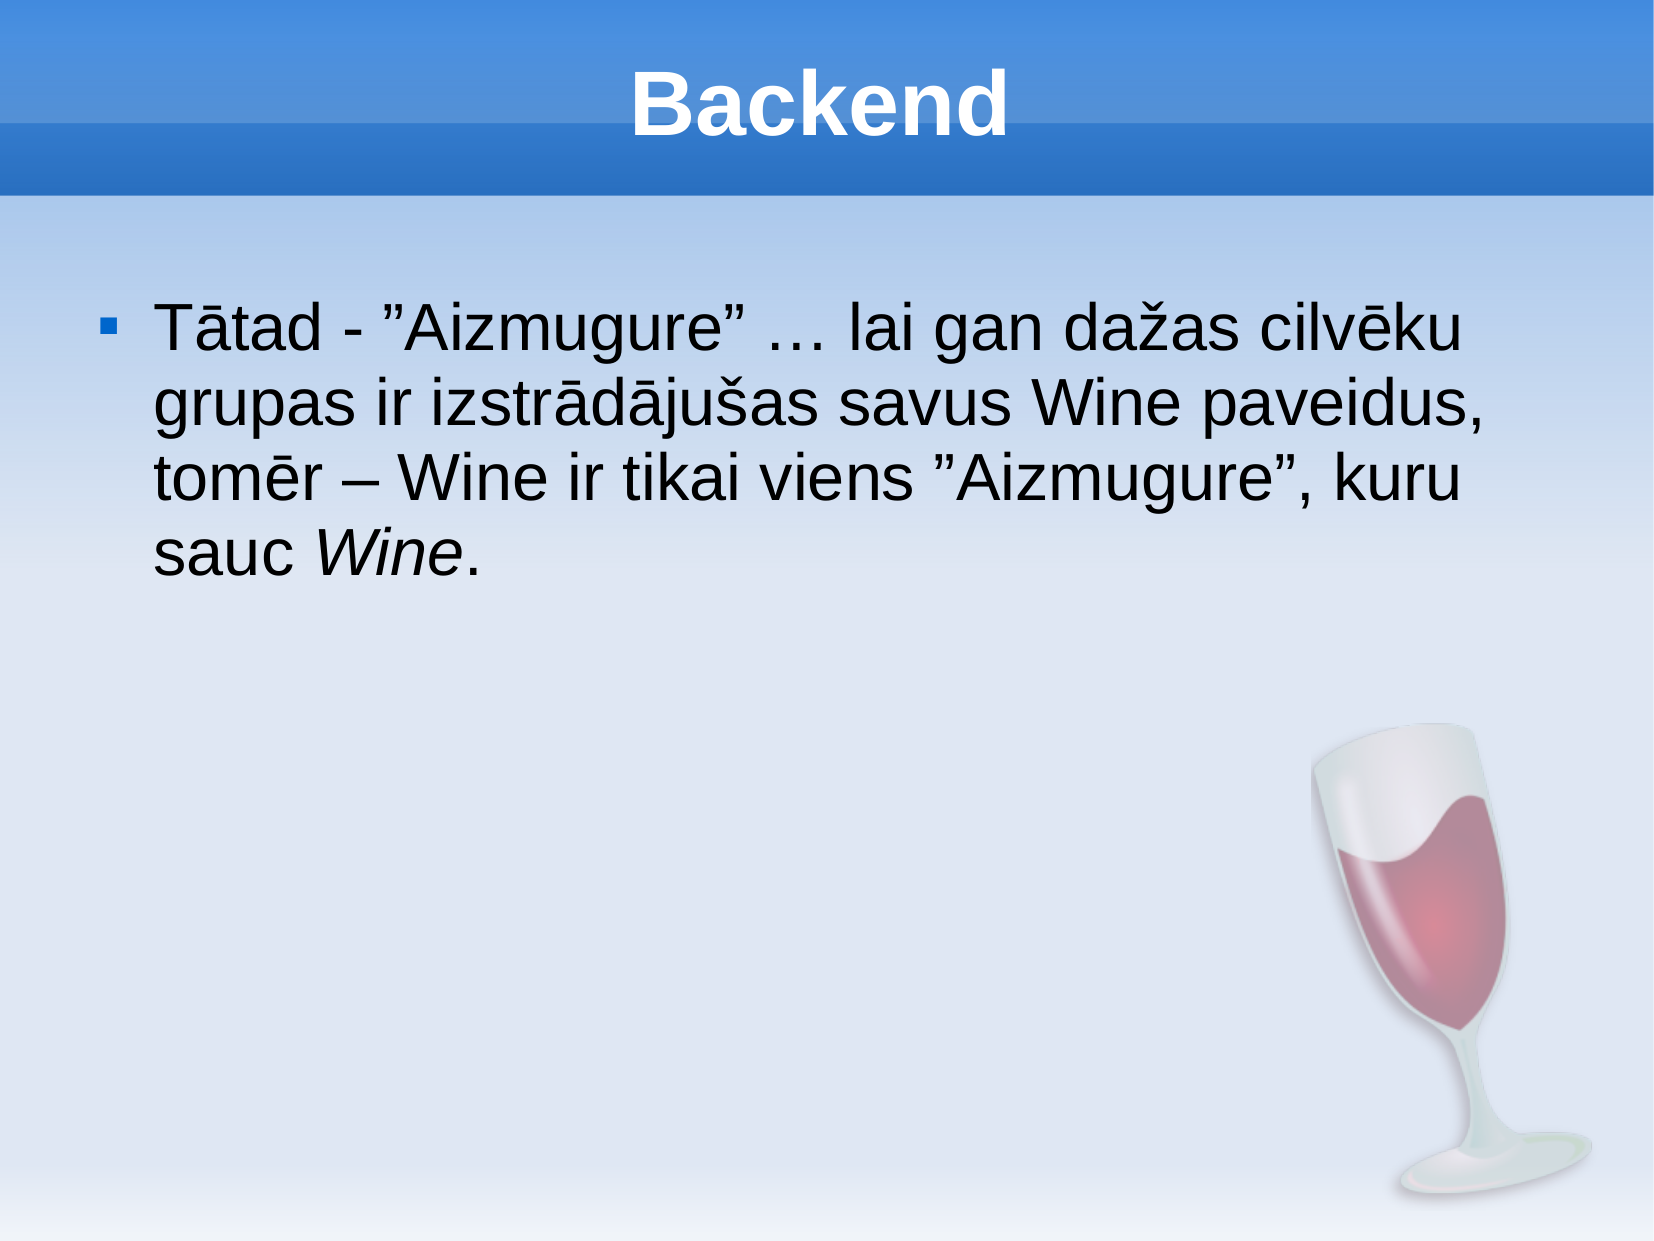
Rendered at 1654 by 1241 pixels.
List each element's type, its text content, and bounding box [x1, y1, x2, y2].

title Backend [76, 7, 1565, 200]
picture [0, 0, 1654, 1241]
list Tātad - ”Aizmugure” … lai gan dažas cilvēku grupas ir izstrādājušas savus Wine paveidus, tomēr – Wine ir tikai viens ”Aizmugure”, kuru sauc Wine. [82, 290, 1571, 1094]
